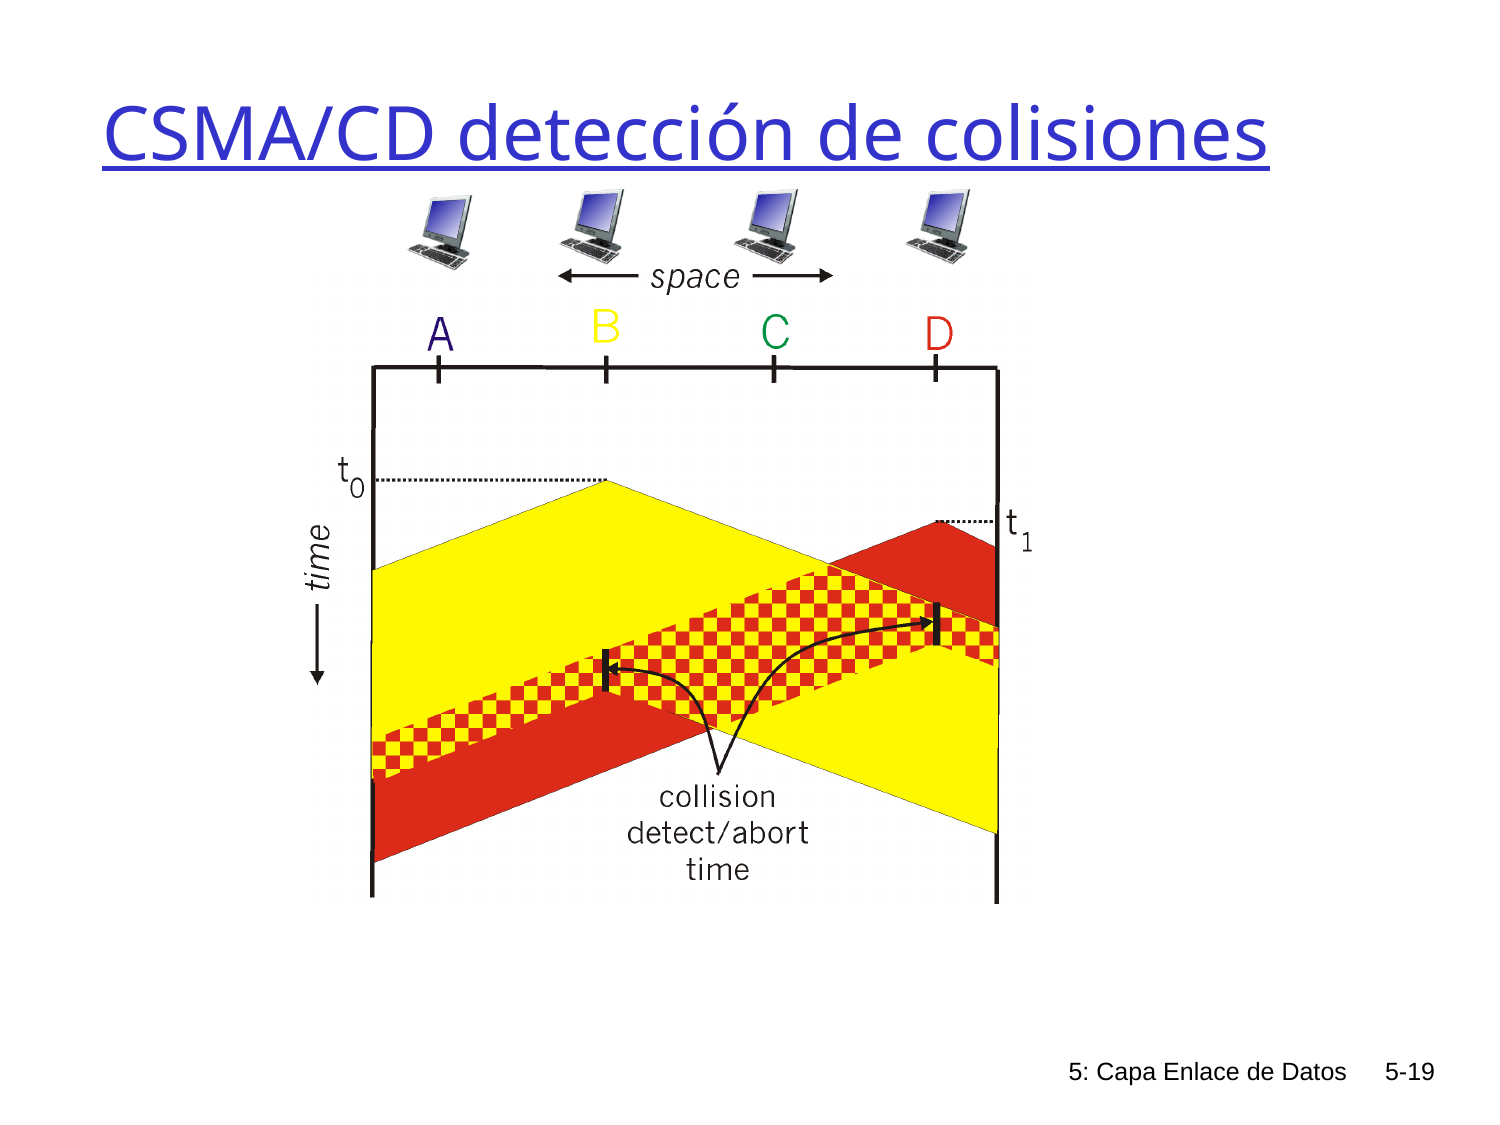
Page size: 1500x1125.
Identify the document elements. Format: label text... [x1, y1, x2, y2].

text_box [924, 193, 964, 232]
title CSMA/CD detección de colisiones [87, 37, 1363, 225]
text_box [752, 193, 792, 232]
text_box [426, 199, 466, 239]
picture [304, 185, 1032, 904]
text_box [578, 193, 618, 232]
